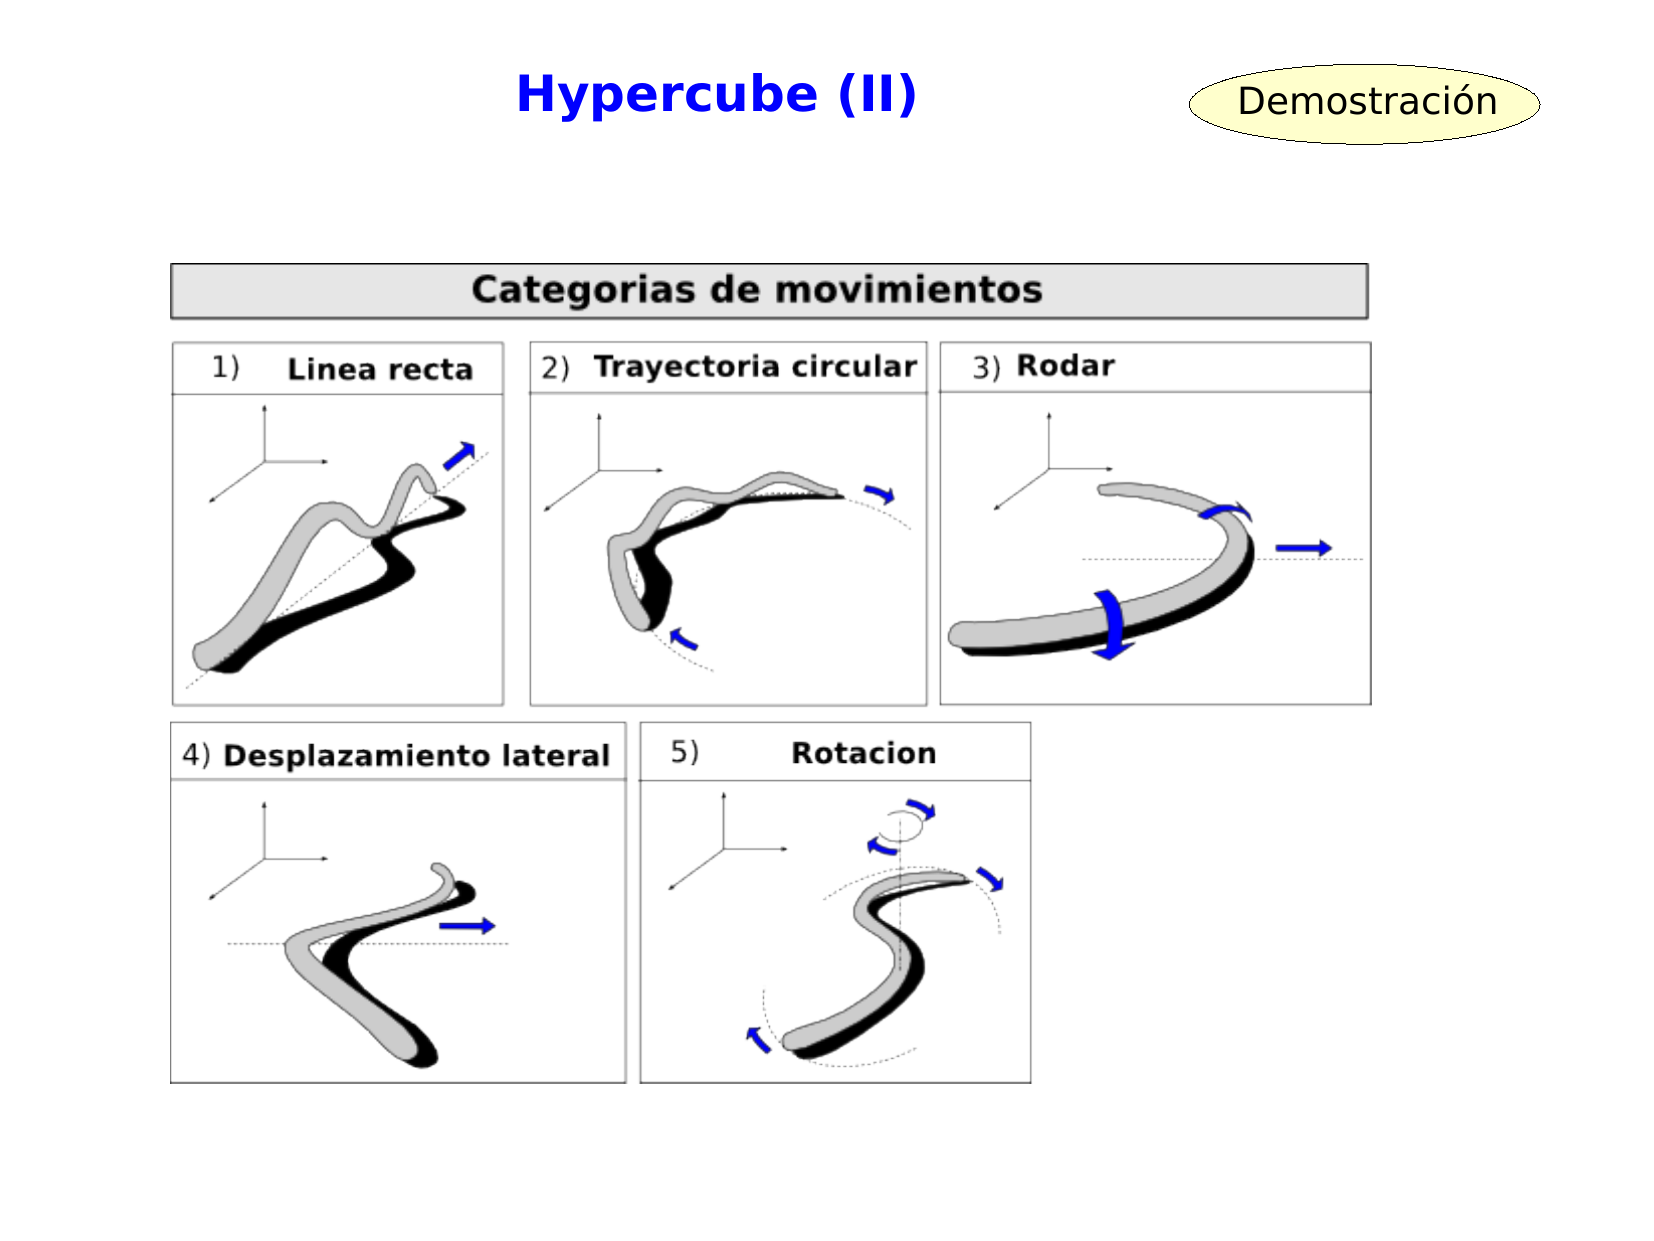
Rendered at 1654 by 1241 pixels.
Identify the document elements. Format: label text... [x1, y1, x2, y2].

text_box Hypercube (II) [500, 57, 935, 131]
text_box [1514, 83, 1541, 126]
text_box [1238, 132, 1491, 145]
text_box [1189, 81, 1222, 128]
text_box [1261, 64, 1469, 72]
text_box Demostración [1222, 72, 1514, 132]
picture [170, 263, 1372, 1084]
